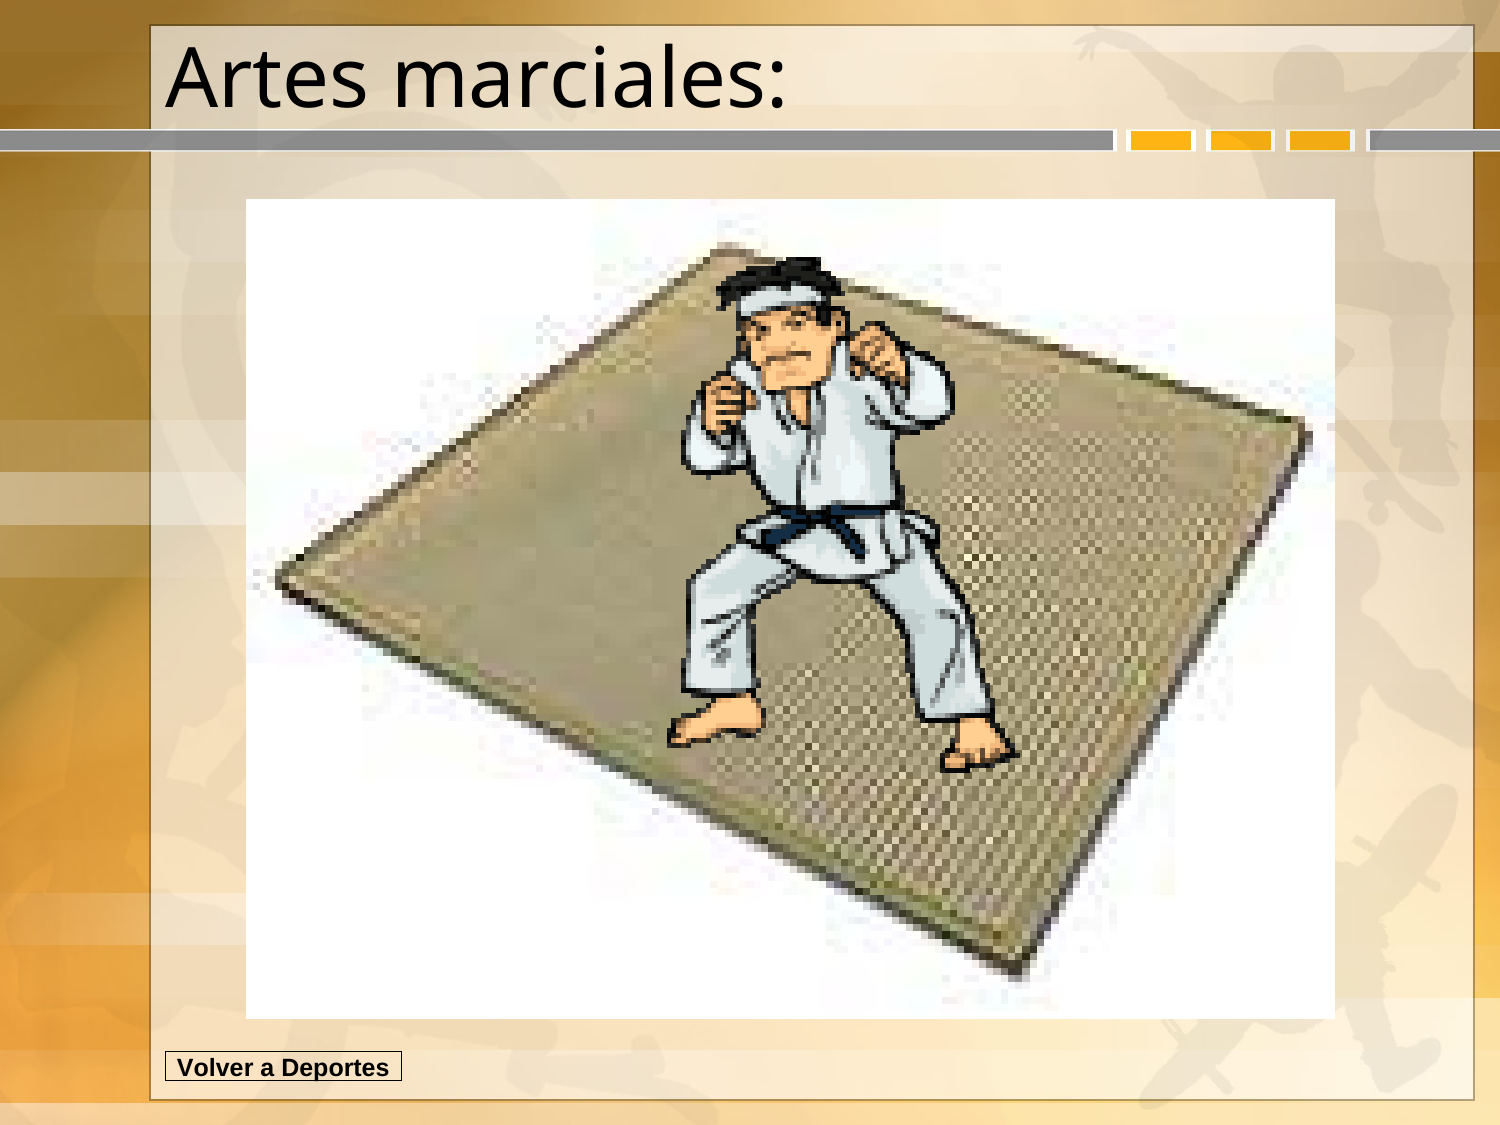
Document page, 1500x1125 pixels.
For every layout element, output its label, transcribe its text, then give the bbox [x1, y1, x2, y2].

text_box Volver a Deportes [165, 1051, 402, 1081]
text_box [667, 257, 1020, 773]
picture [0, 0, 1500, 1125]
title Artes marciales: [149, 0, 1463, 151]
